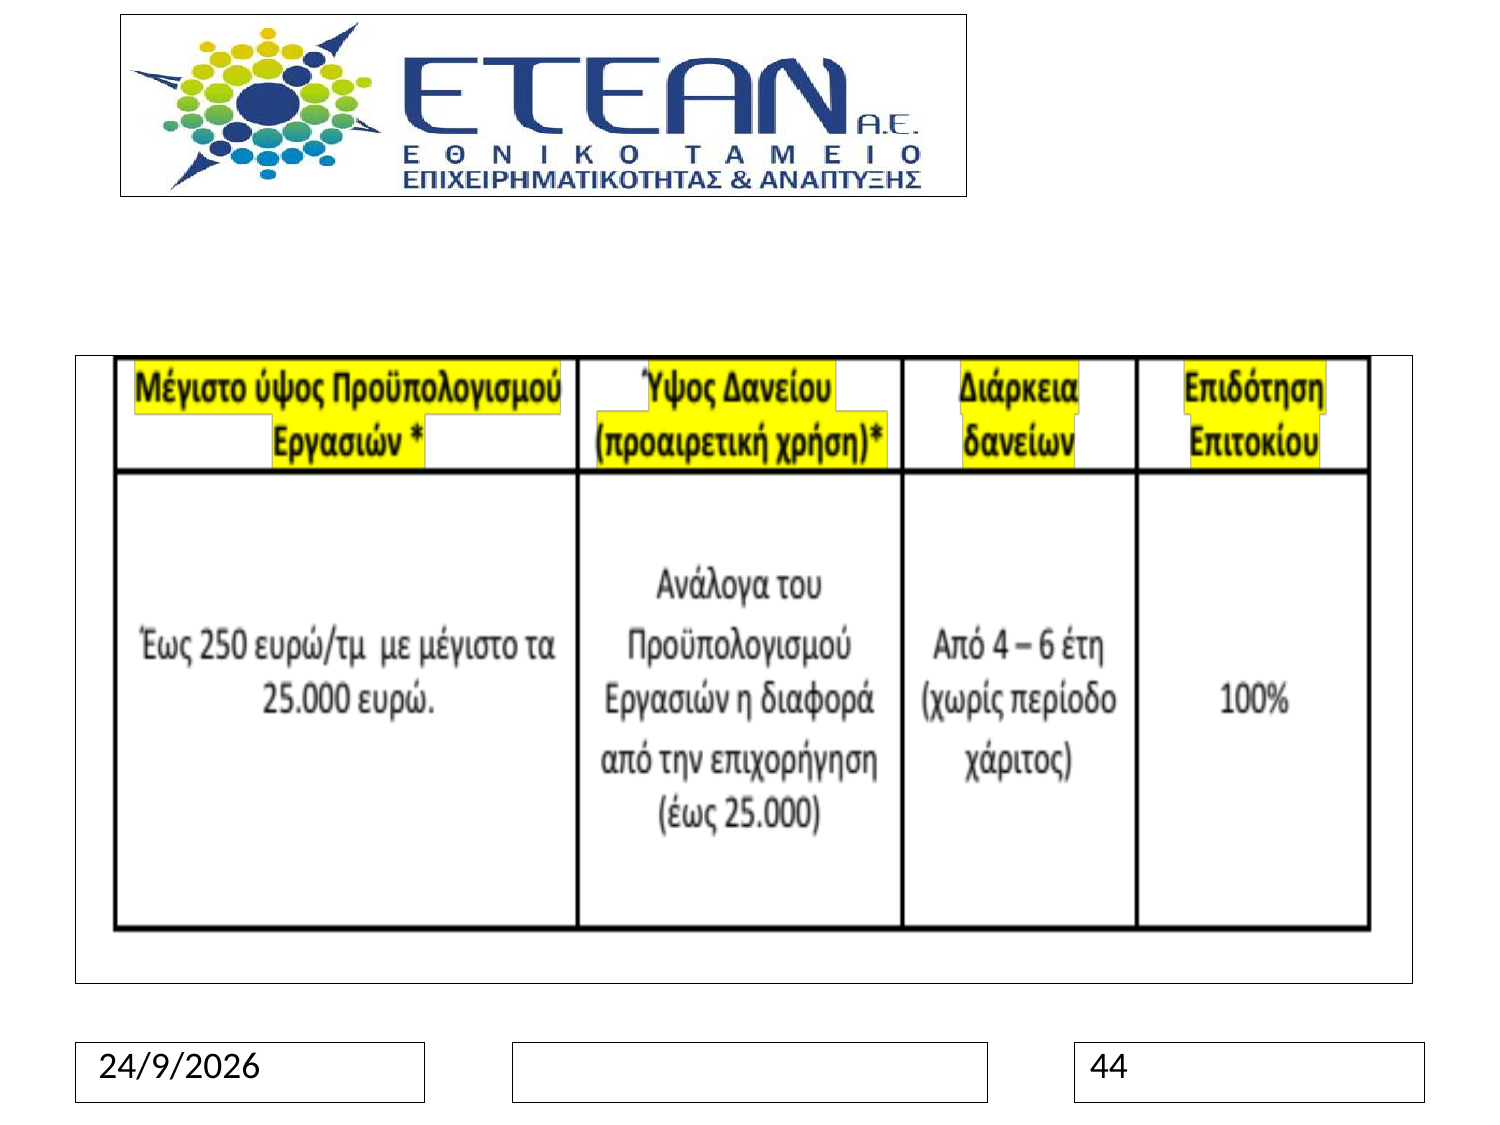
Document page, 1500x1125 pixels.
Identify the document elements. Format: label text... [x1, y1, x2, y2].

slide_number 11 [1074, 1042, 1425, 1103]
picture [121, 15, 966, 196]
picture [75, 355, 1413, 984]
